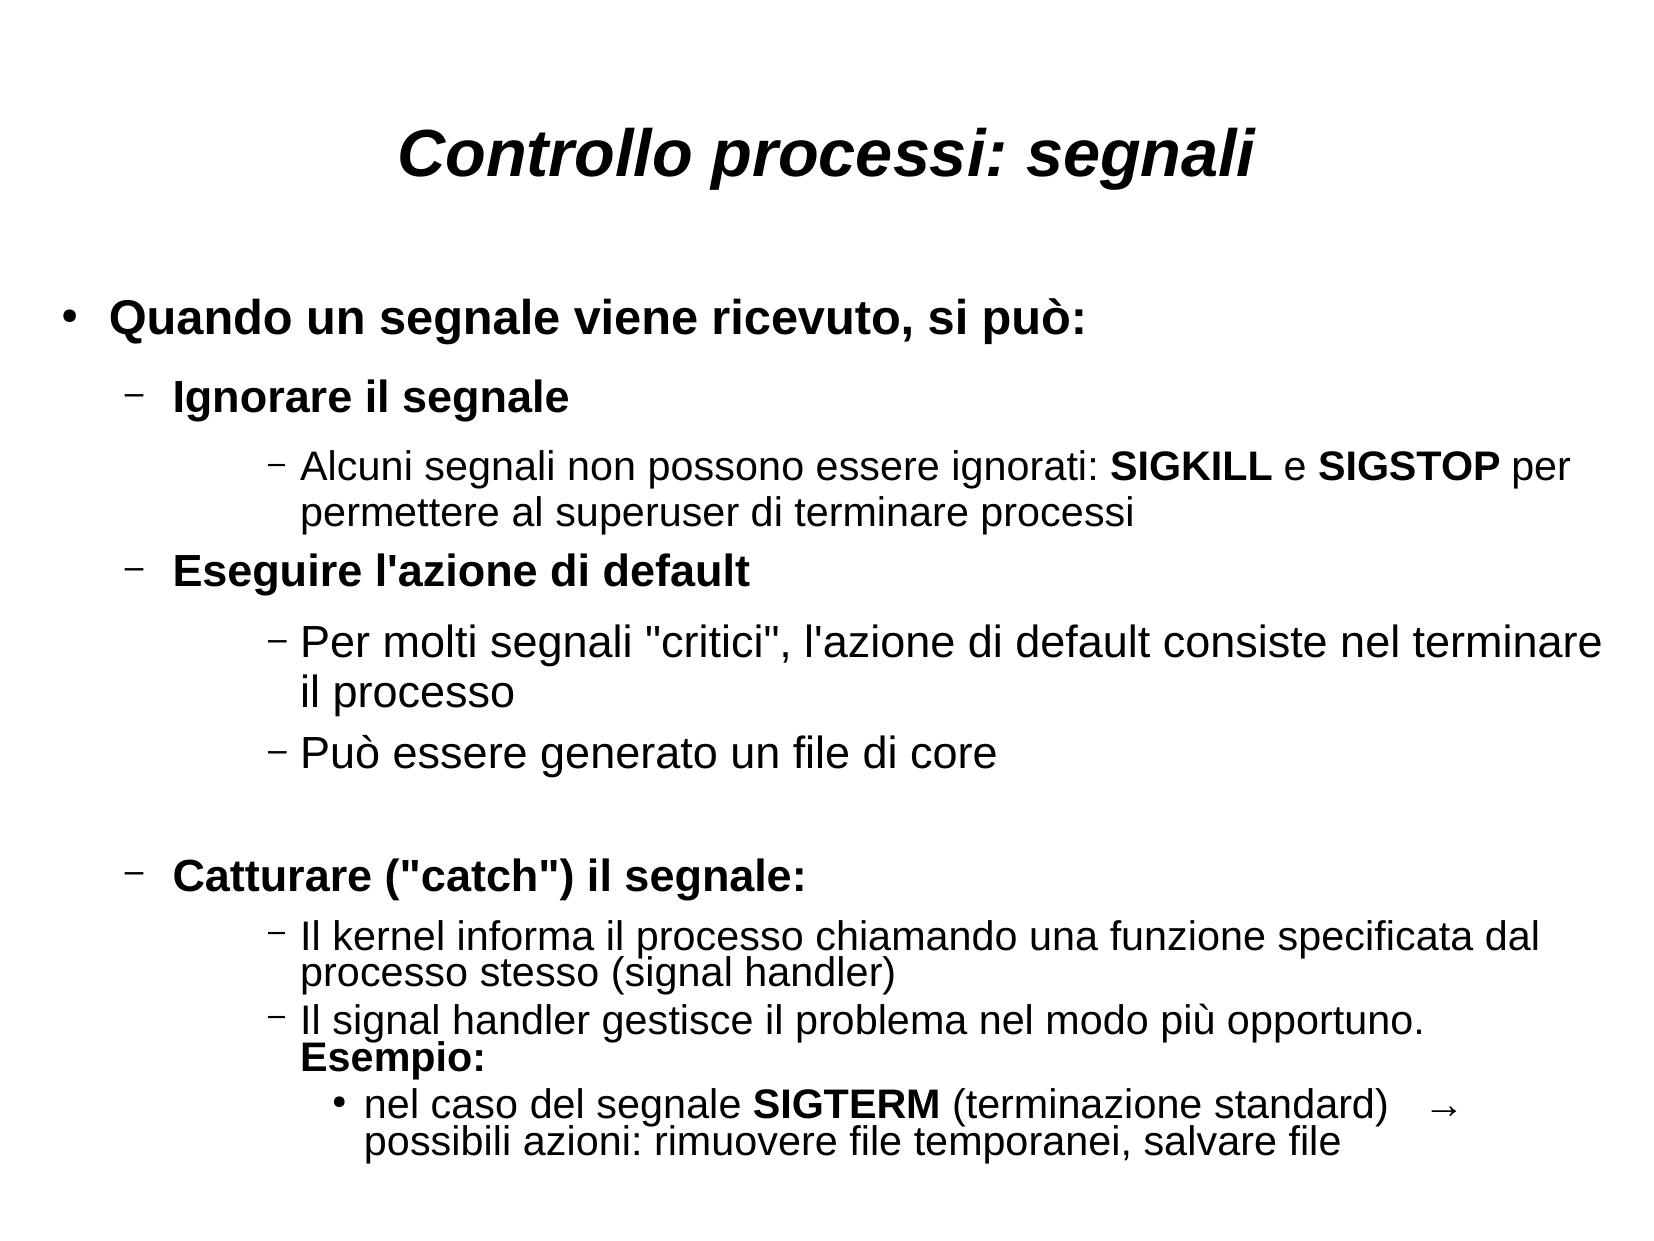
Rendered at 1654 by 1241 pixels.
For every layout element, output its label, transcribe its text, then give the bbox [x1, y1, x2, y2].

title Controllo processi: segnali [82, 49, 1571, 257]
list Quando un segnale viene ricevuto, si può: Ignorare il segnale Alcuni segnali non possono essere ignorati: SIGKILL e SIGSTOP per permettere al superuser di terminare processi Eseguire l'azione di default Per molti segnali "critici", l'azione di default consiste nel terminare il processo Può essere generato un file di core Catturare ("catch") il segnale: Il kernel informa il processo chiamando una funzione specificata dal processo stesso (signal handler) Il signal handler gestisce il problema nel modo più opportuno. Esempio: nel caso del segnale SIGTERM (terminazione standard) → possibili azioni: rimuovere file temporanei, salvare file [45, 290, 1621, 1171]
